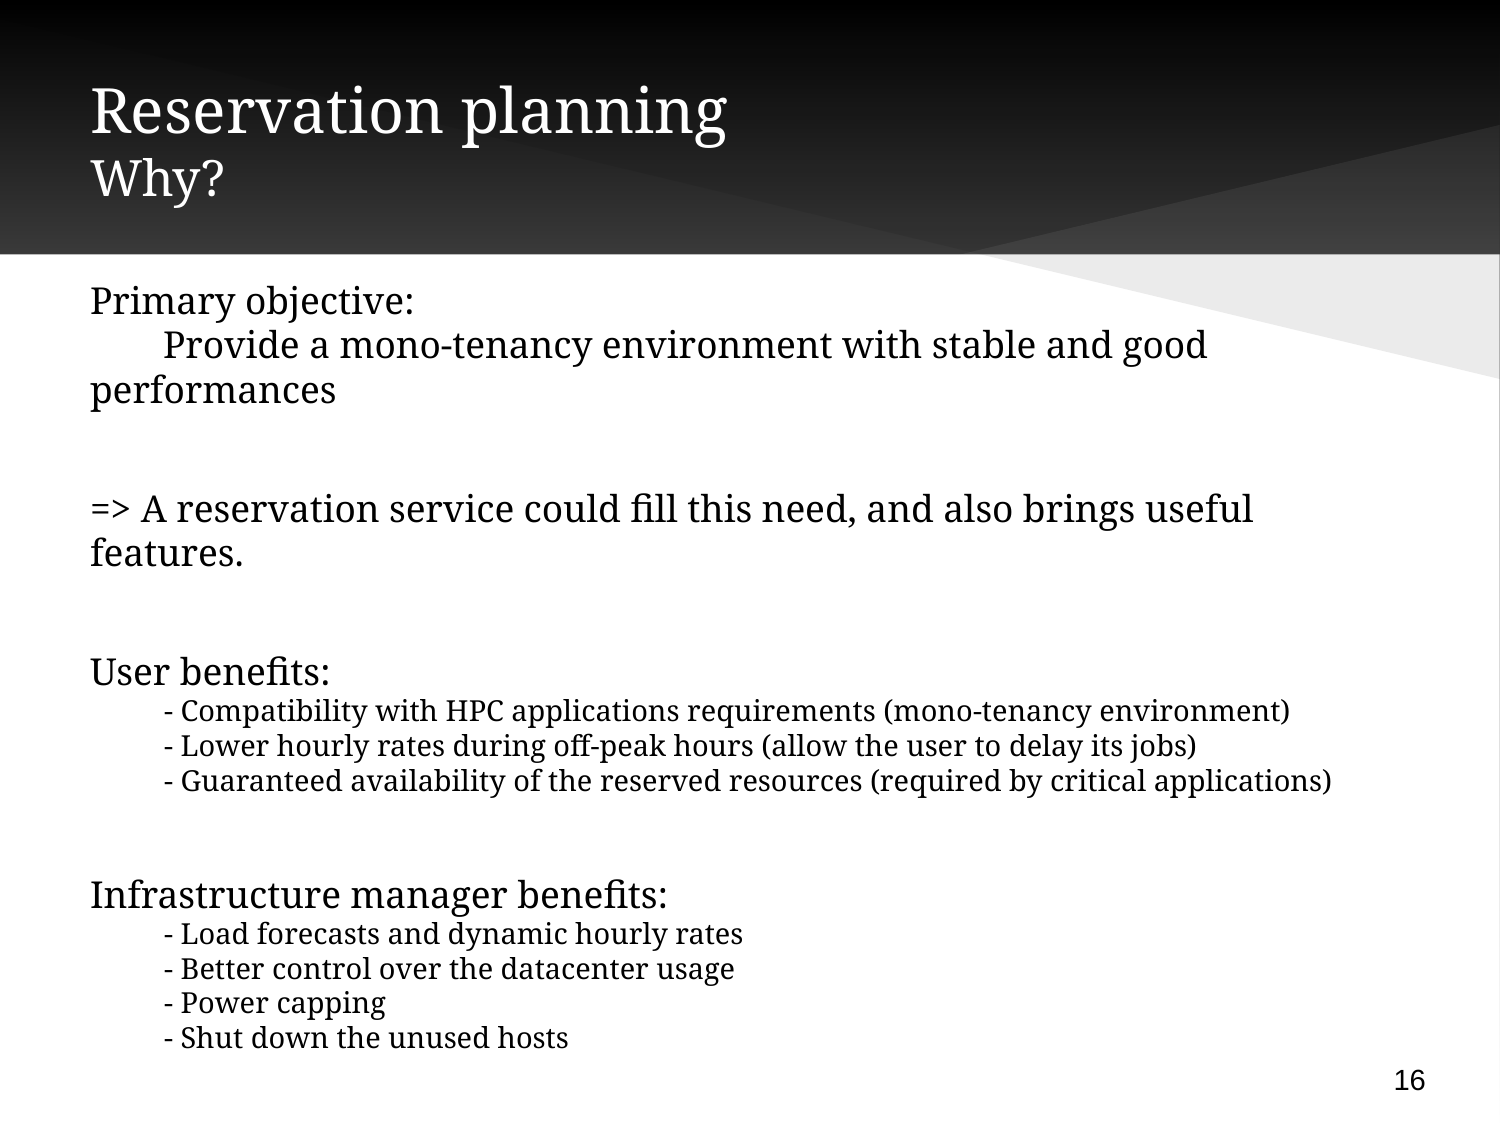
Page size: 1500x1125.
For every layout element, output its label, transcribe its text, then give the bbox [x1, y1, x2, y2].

text_box 16 [1378, 1046, 1471, 1097]
title Reservation planning Why? [75, 45, 1425, 233]
list Primary objective: Provide a mono-tenancy environment with stable and good performances => A reservation service could fill this need, and also brings useful features. User benefits: - Compatibility with HPC applications requirements (mono-tenancy environment) - Lower hourly rates during off-peak hours (allow the user to delay its jobs) - Guaranteed availability of the reserved resources (required by critical applications) Infrastructure manager benefits: - Load forecasts and dynamic hourly rates - Better control over the datacenter usage - Power capping - Shut down the unused hosts [75, 262, 1425, 1078]
